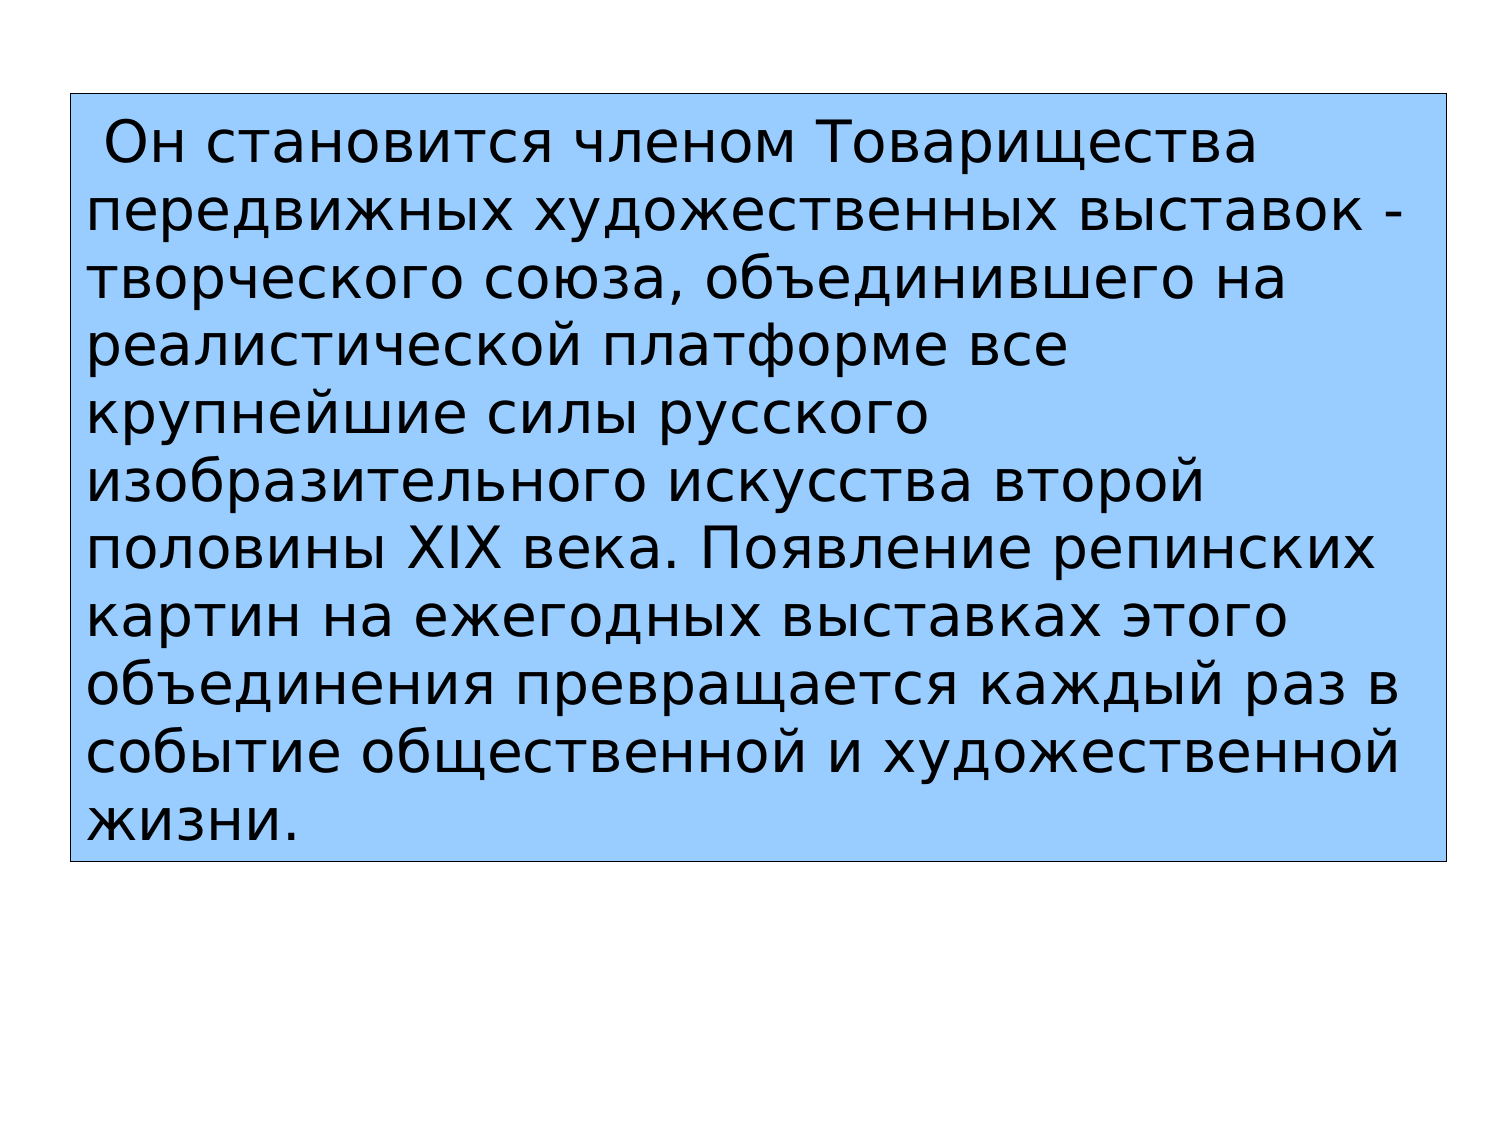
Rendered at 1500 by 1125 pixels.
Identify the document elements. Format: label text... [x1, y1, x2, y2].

text_box Он становится членом Товарищества передвижных художественных выставок - творческого союза, объединившего на реалистической платформе все крупнейшие силы русского изобразительного искусства второй половины XIX века. Появление репинских картин на ежегодных выставках этого объединения превращается каждый раз в событие общественной и художественной жизни. [70, 93, 1447, 862]
